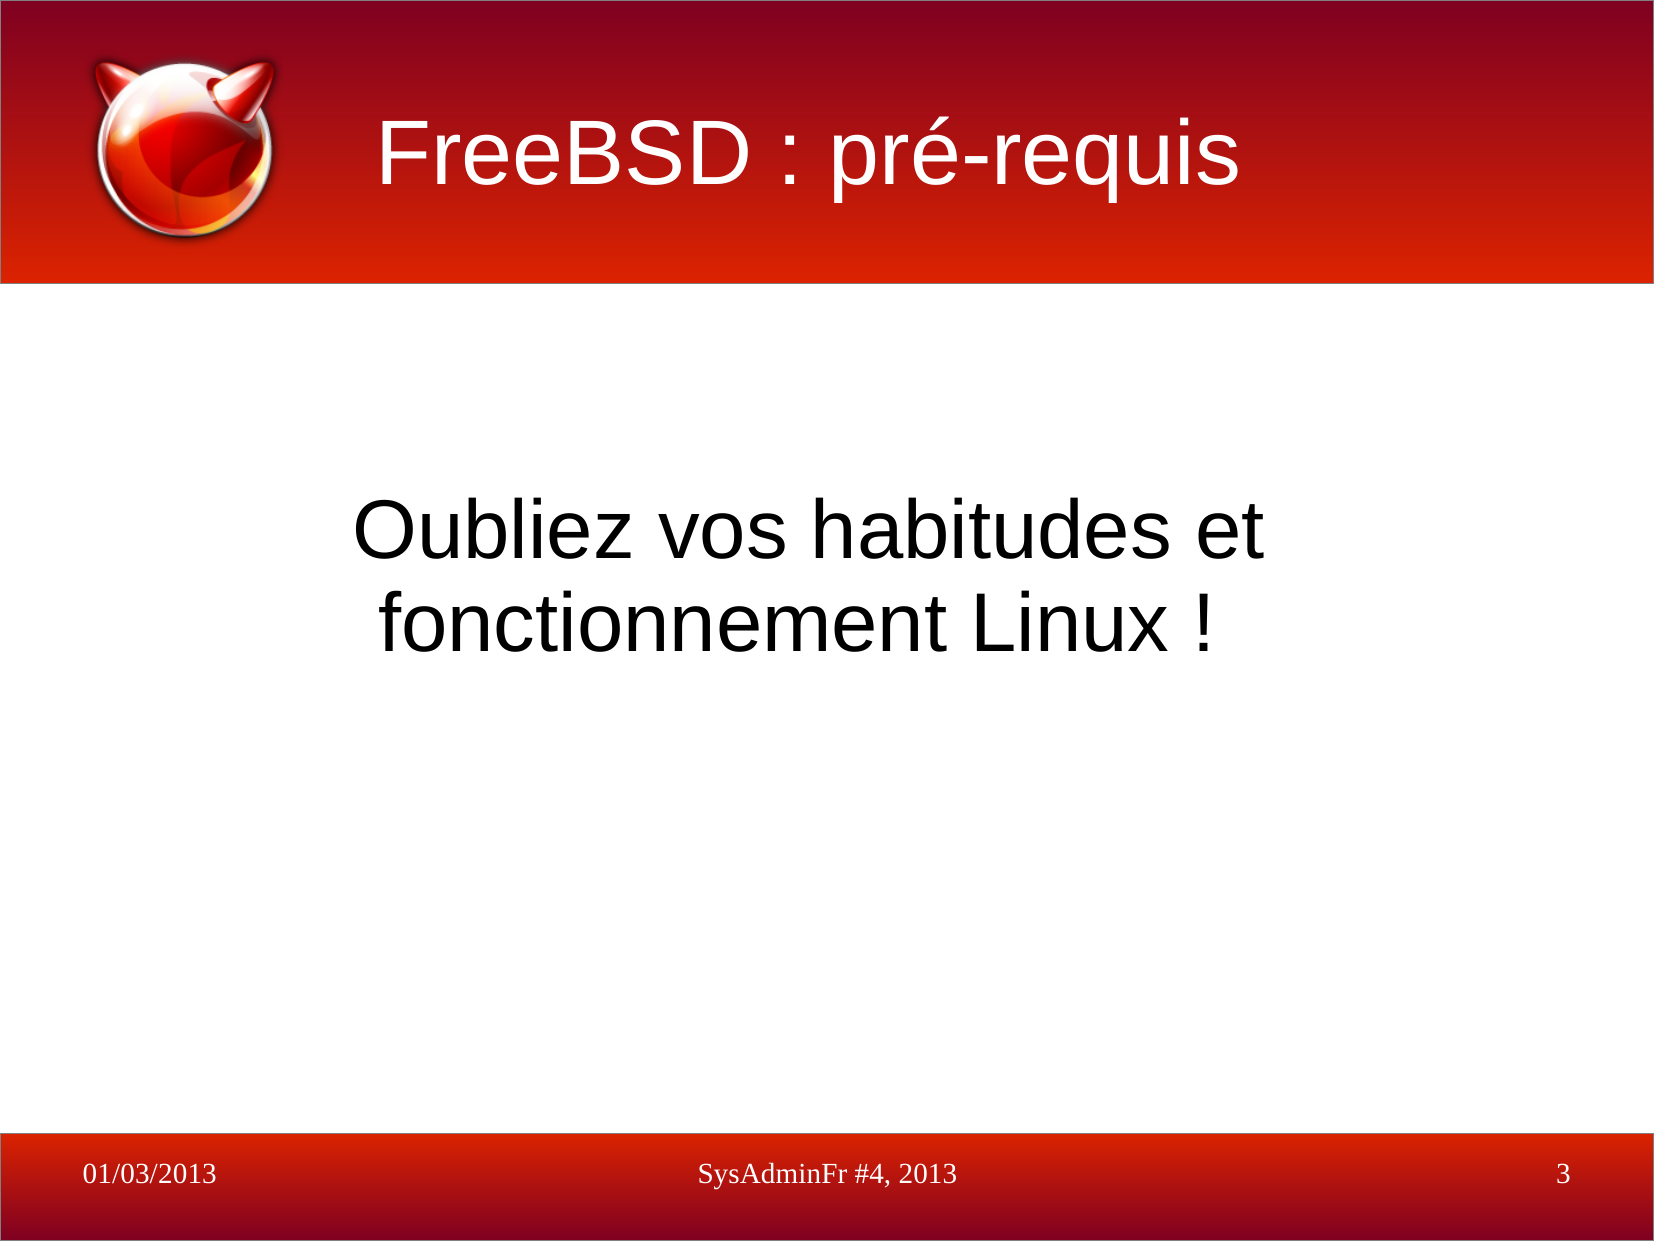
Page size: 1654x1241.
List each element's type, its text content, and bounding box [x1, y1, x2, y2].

subtitle Oubliez vos habitudes et fonctionnement Linux ! [82, 49, 1536, 1010]
